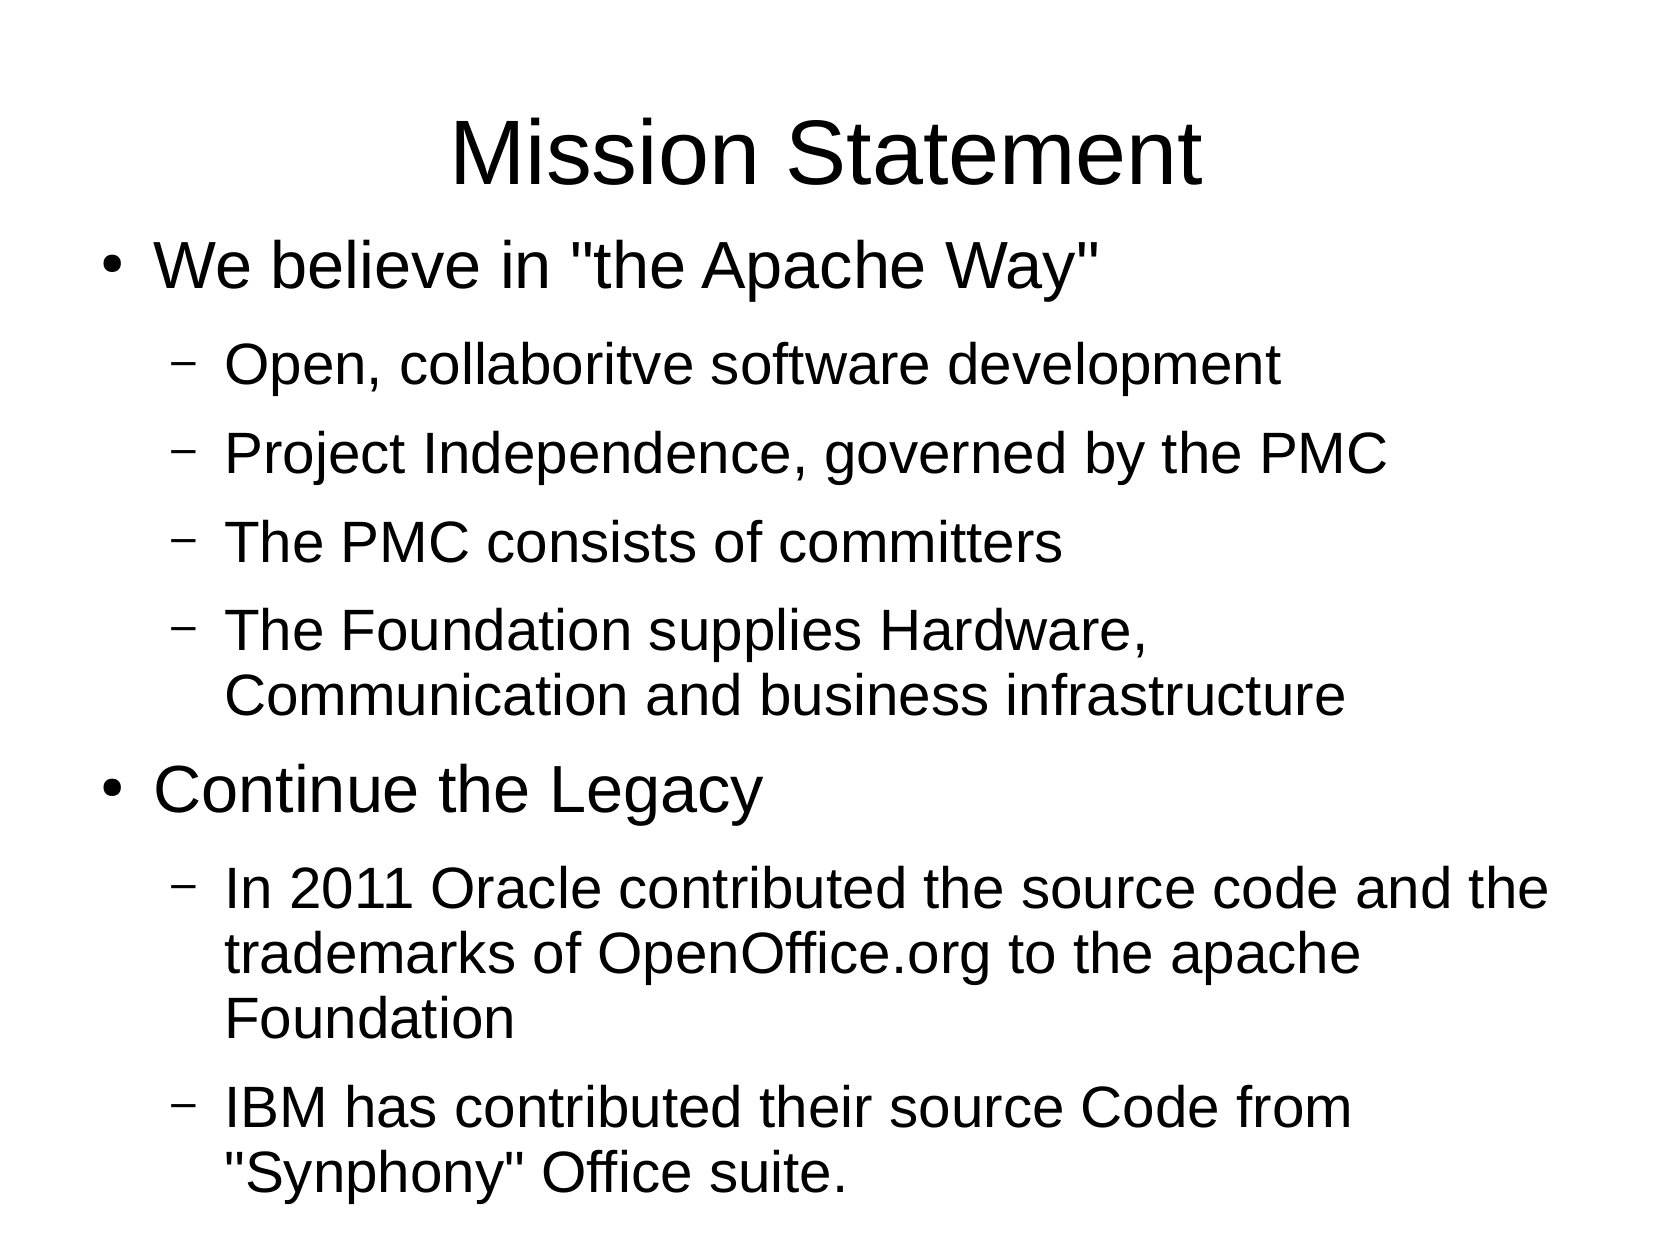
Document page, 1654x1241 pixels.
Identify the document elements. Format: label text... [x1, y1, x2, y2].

title Mission Statement [82, 49, 1571, 227]
list We believe in "the Apache Way" Open, collaboritve software development Project Independence, governed by the PMC The PMC consists of committers The Foundation supplies Hardware, Communication and business infrastructure Continue the Legacy In 2011 Oracle contributed the source code and the trademarks of OpenOffice.org to the apache Foundation IBM has contributed their source Code from "Synphony" Office suite. [82, 227, 1571, 1205]
